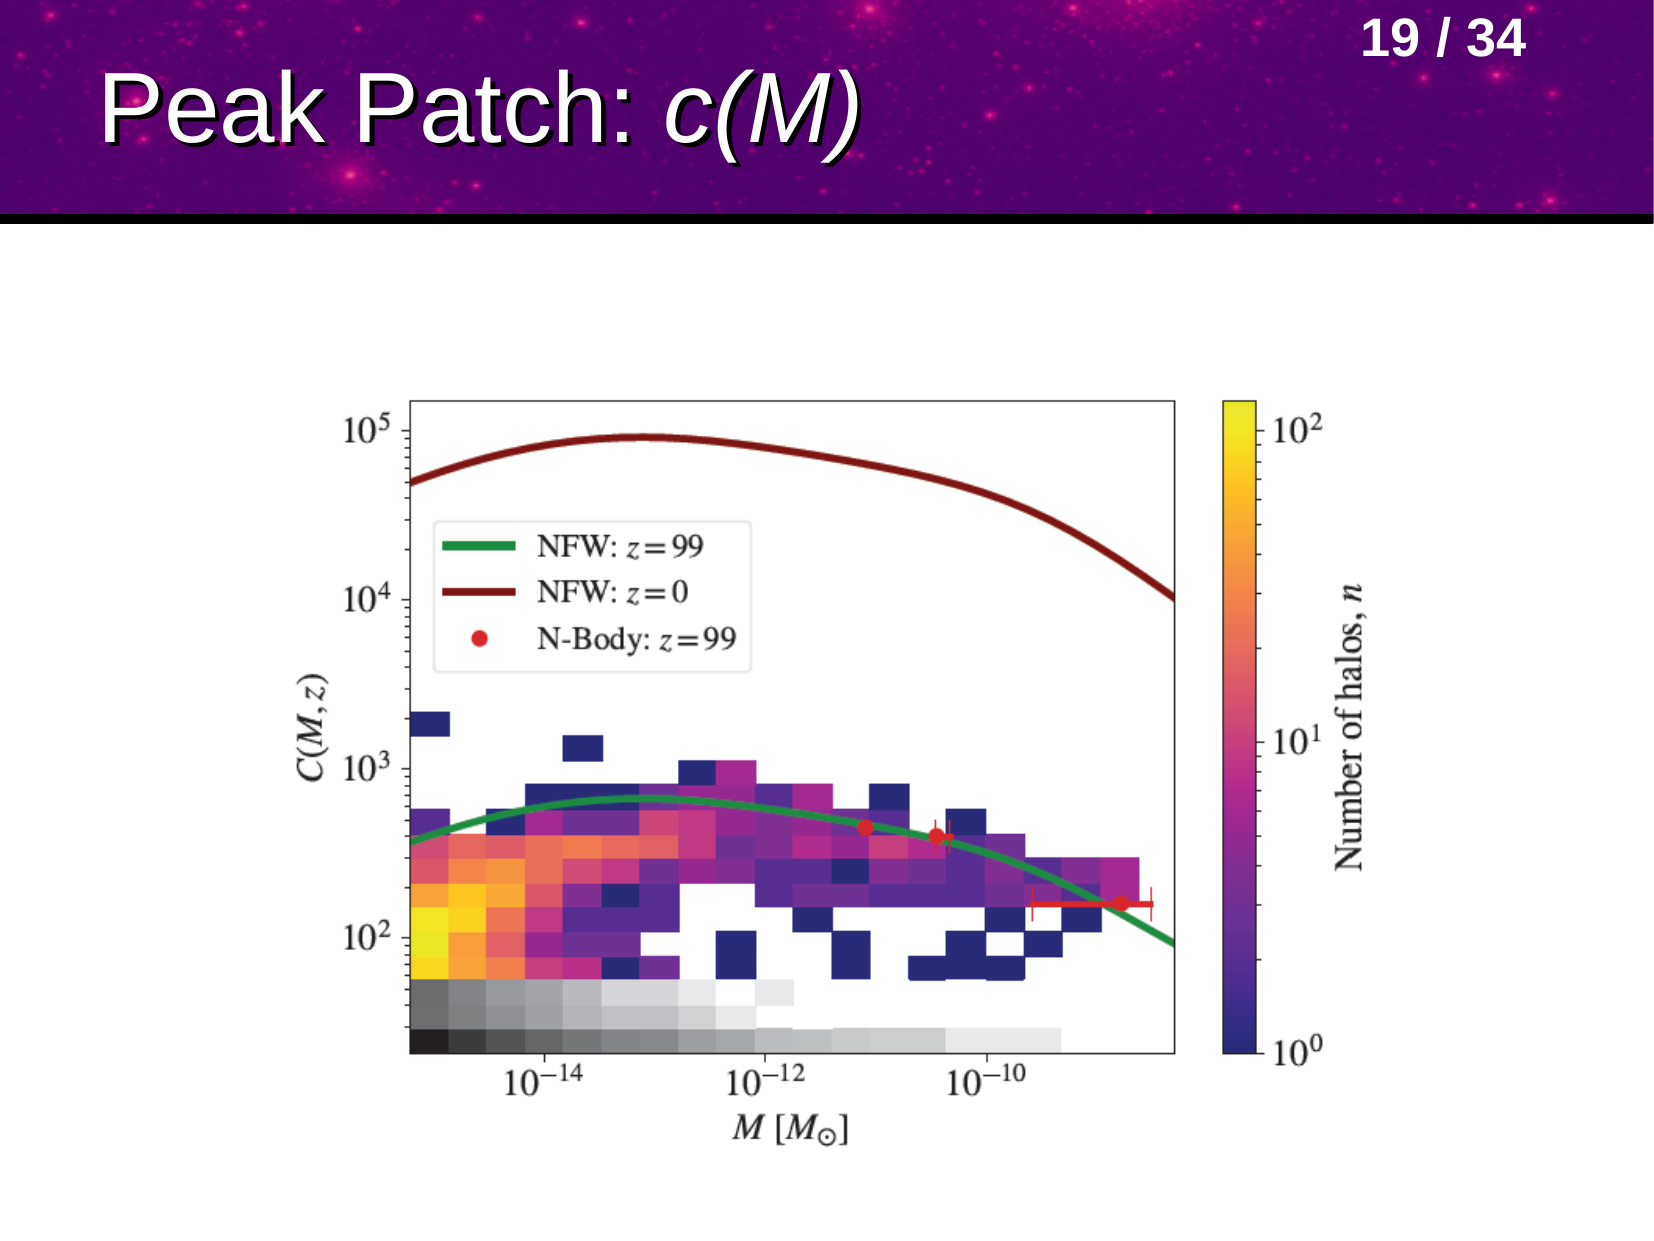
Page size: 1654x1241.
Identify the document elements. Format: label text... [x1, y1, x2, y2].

text_box <number> / 34 [1345, 0, 1654, 77]
text_box Peak Patch: c(M) [82, 44, 1654, 283]
picture [283, 377, 1418, 1158]
picture [0, 0, 1345, 214]
